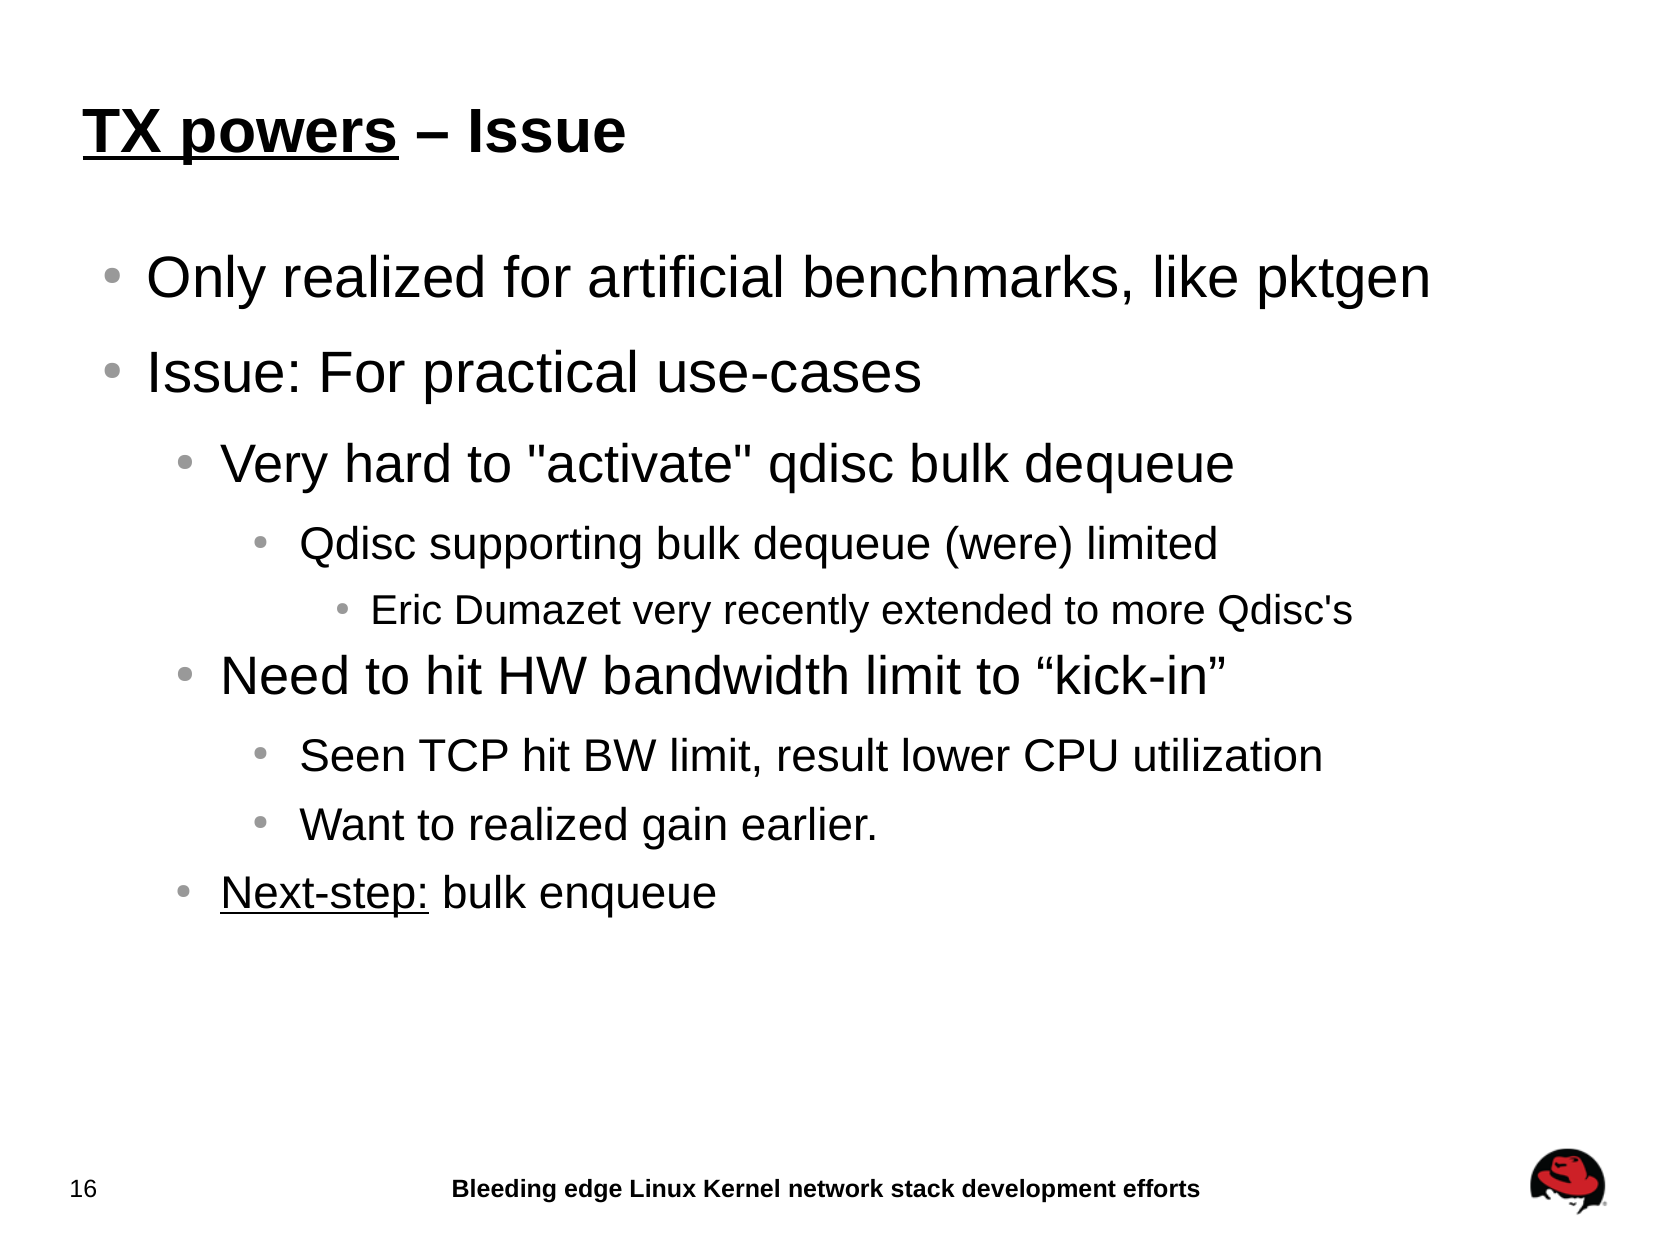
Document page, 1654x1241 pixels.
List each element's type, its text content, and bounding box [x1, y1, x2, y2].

list Only realized for artificial benchmarks, like pktgen Issue: For practical use-cases Very hard to "activate" qdisc bulk dequeue Qdisc supporting bulk dequeue (were) limited Eric Dumazet very recently extended to more Qdisc's Need to hit HW bandwidth limit to “kick-in” Seen TCP hit BW limit, result lower CPU utilization Want to realized gain earlier. Next-step: bulk enqueue [86, 244, 1576, 1039]
title TX powers – Issue [82, 37, 1571, 225]
picture [1529, 1146, 1613, 1224]
